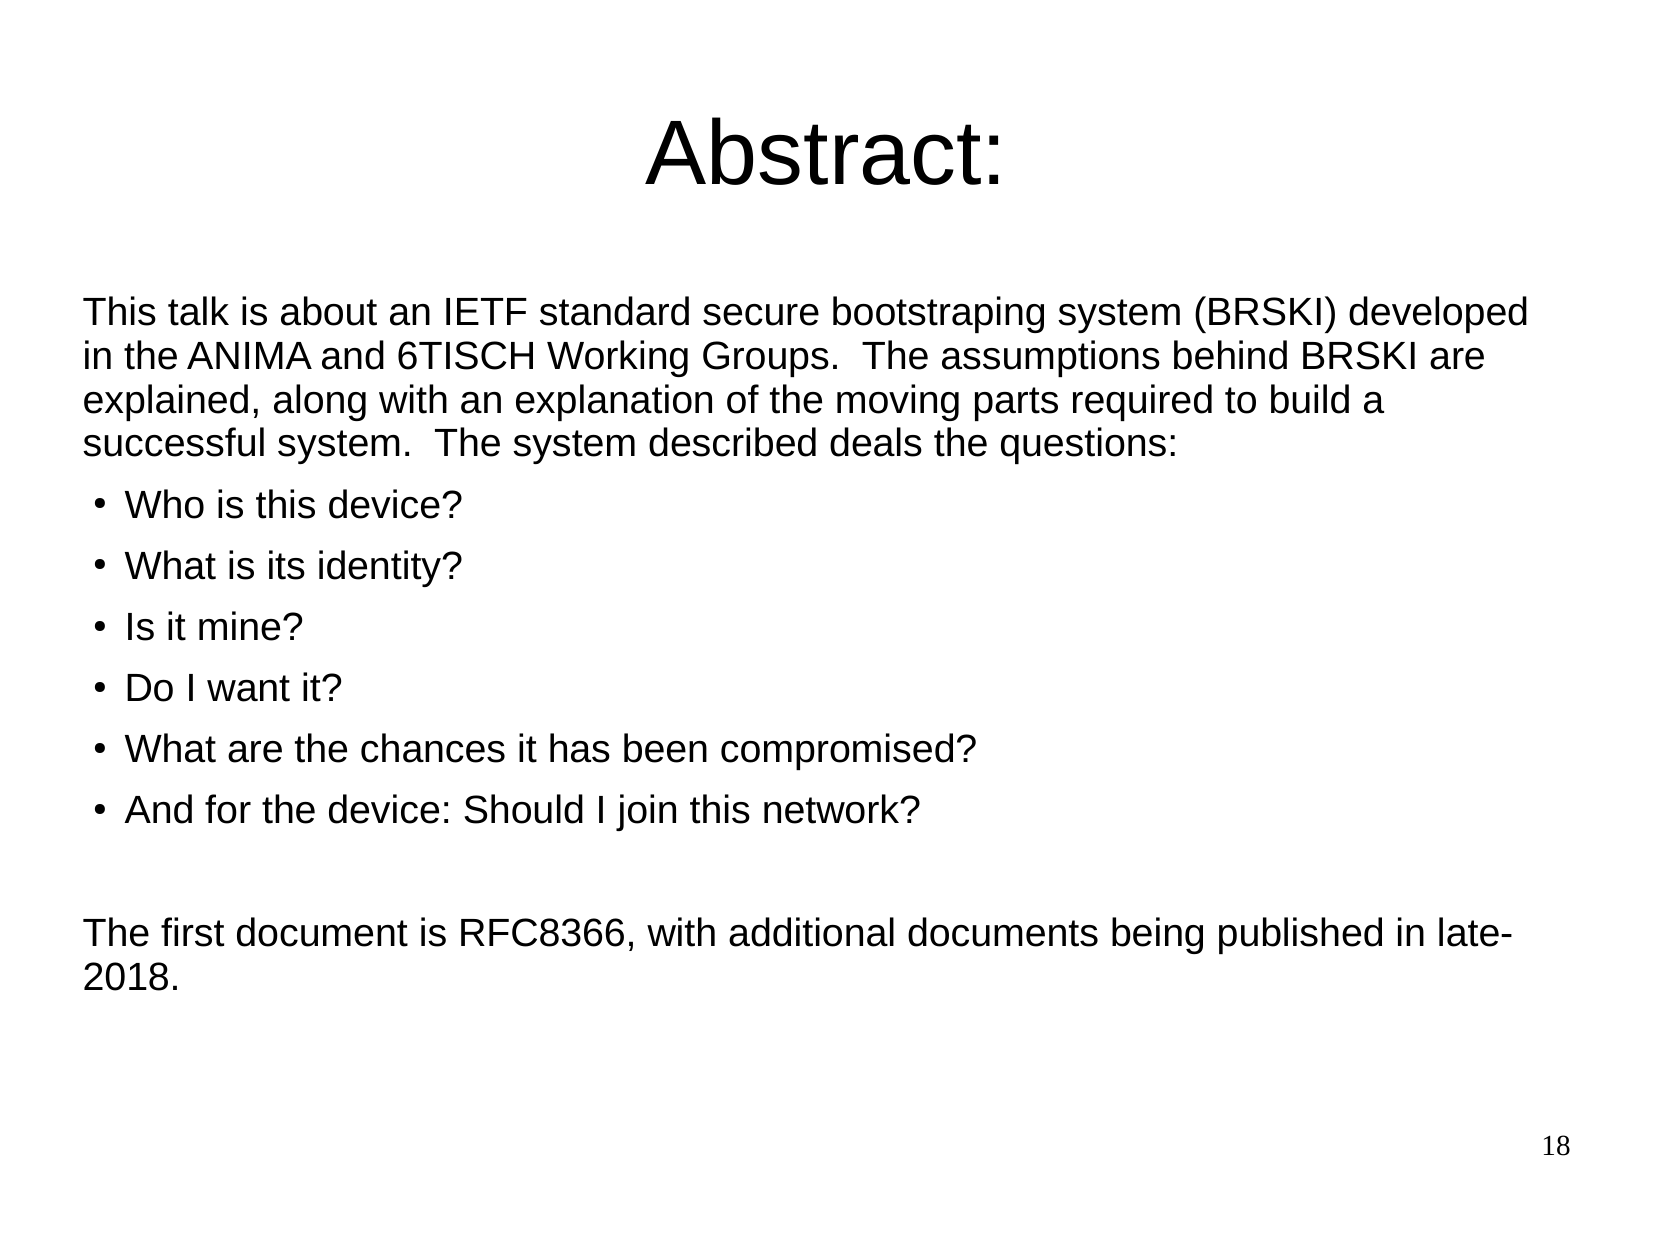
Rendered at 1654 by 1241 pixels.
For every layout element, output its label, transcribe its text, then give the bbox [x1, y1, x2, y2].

list This talk is about an IETF standard secure bootstraping system (BRSKI) developed in the ANIMA and 6TISCH Working Groups. The assumptions behind BRSKI are explained, along with an explanation of the moving parts required to build a successful system. The system described deals the questions: Who is this device? What is its identity? Is it mine? Do I want it? What are the chances it has been compromised? And for the device: Should I join this network? The first document is RFC8366, with additional documents being published in late-2018. [82, 290, 1571, 1010]
title Abstract: [82, 49, 1571, 257]
